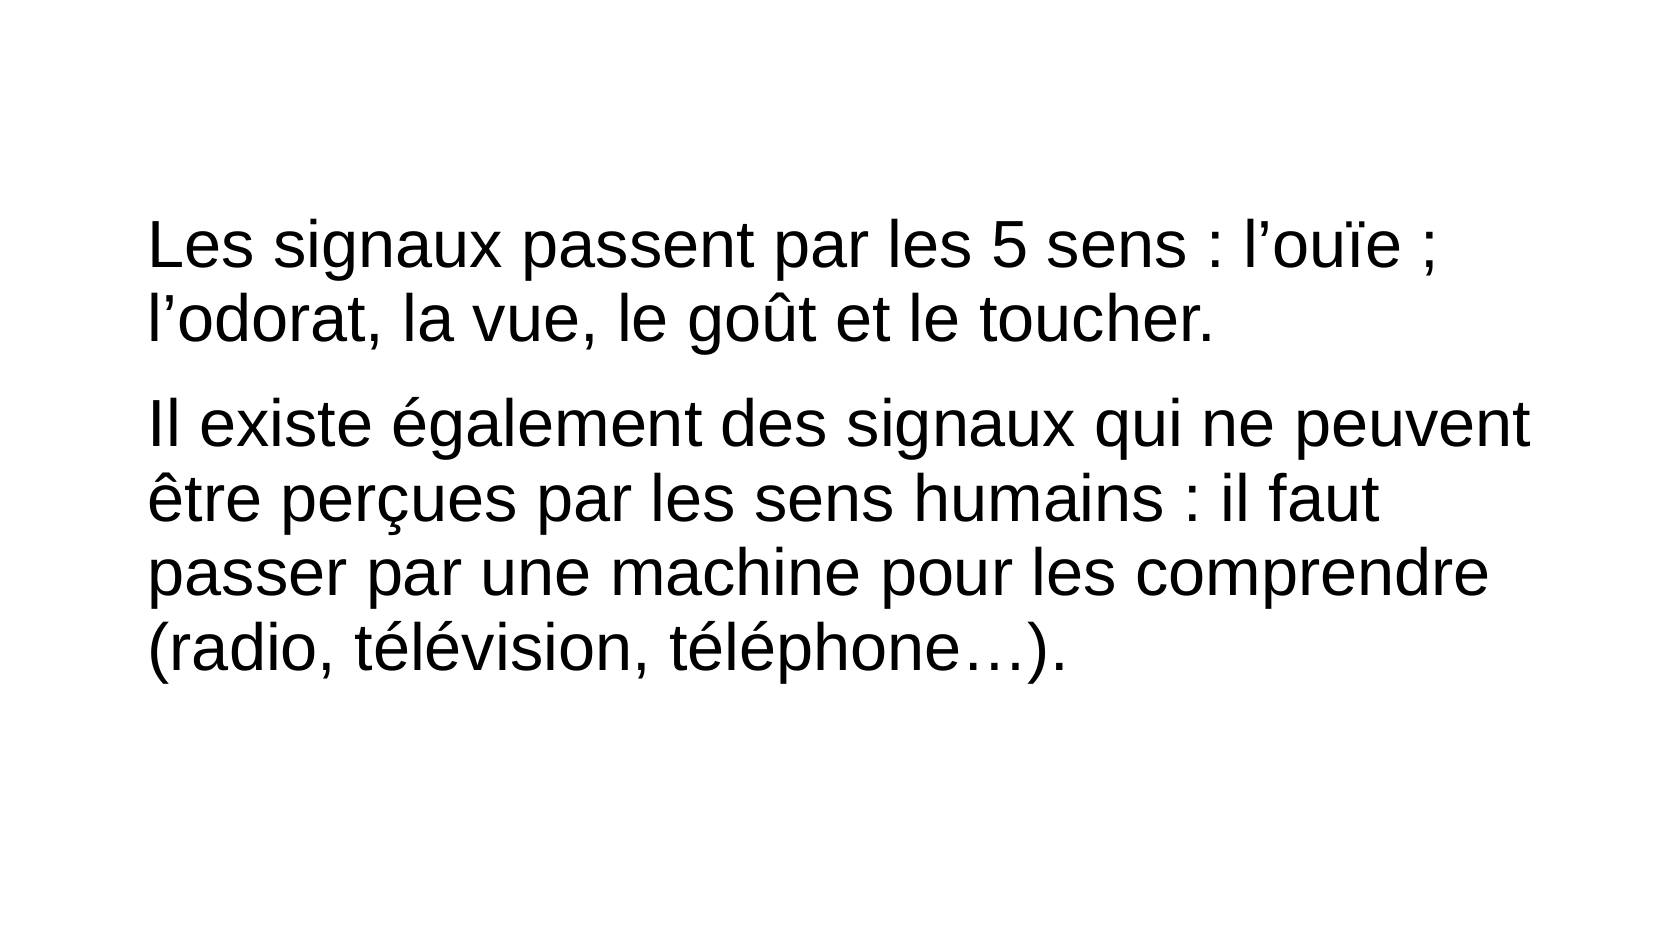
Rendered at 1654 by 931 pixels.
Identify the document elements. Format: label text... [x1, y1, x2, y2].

list Les signaux passent par les 5 sens : l’ouïe ; l’odorat, la vue, le goût et le toucher. Il existe également des signaux qui ne peuvent être perçues par les sens humains : il faut passer par une machine pour les comprendre (radio, télévision, téléphone…). [76, 206, 1565, 747]
